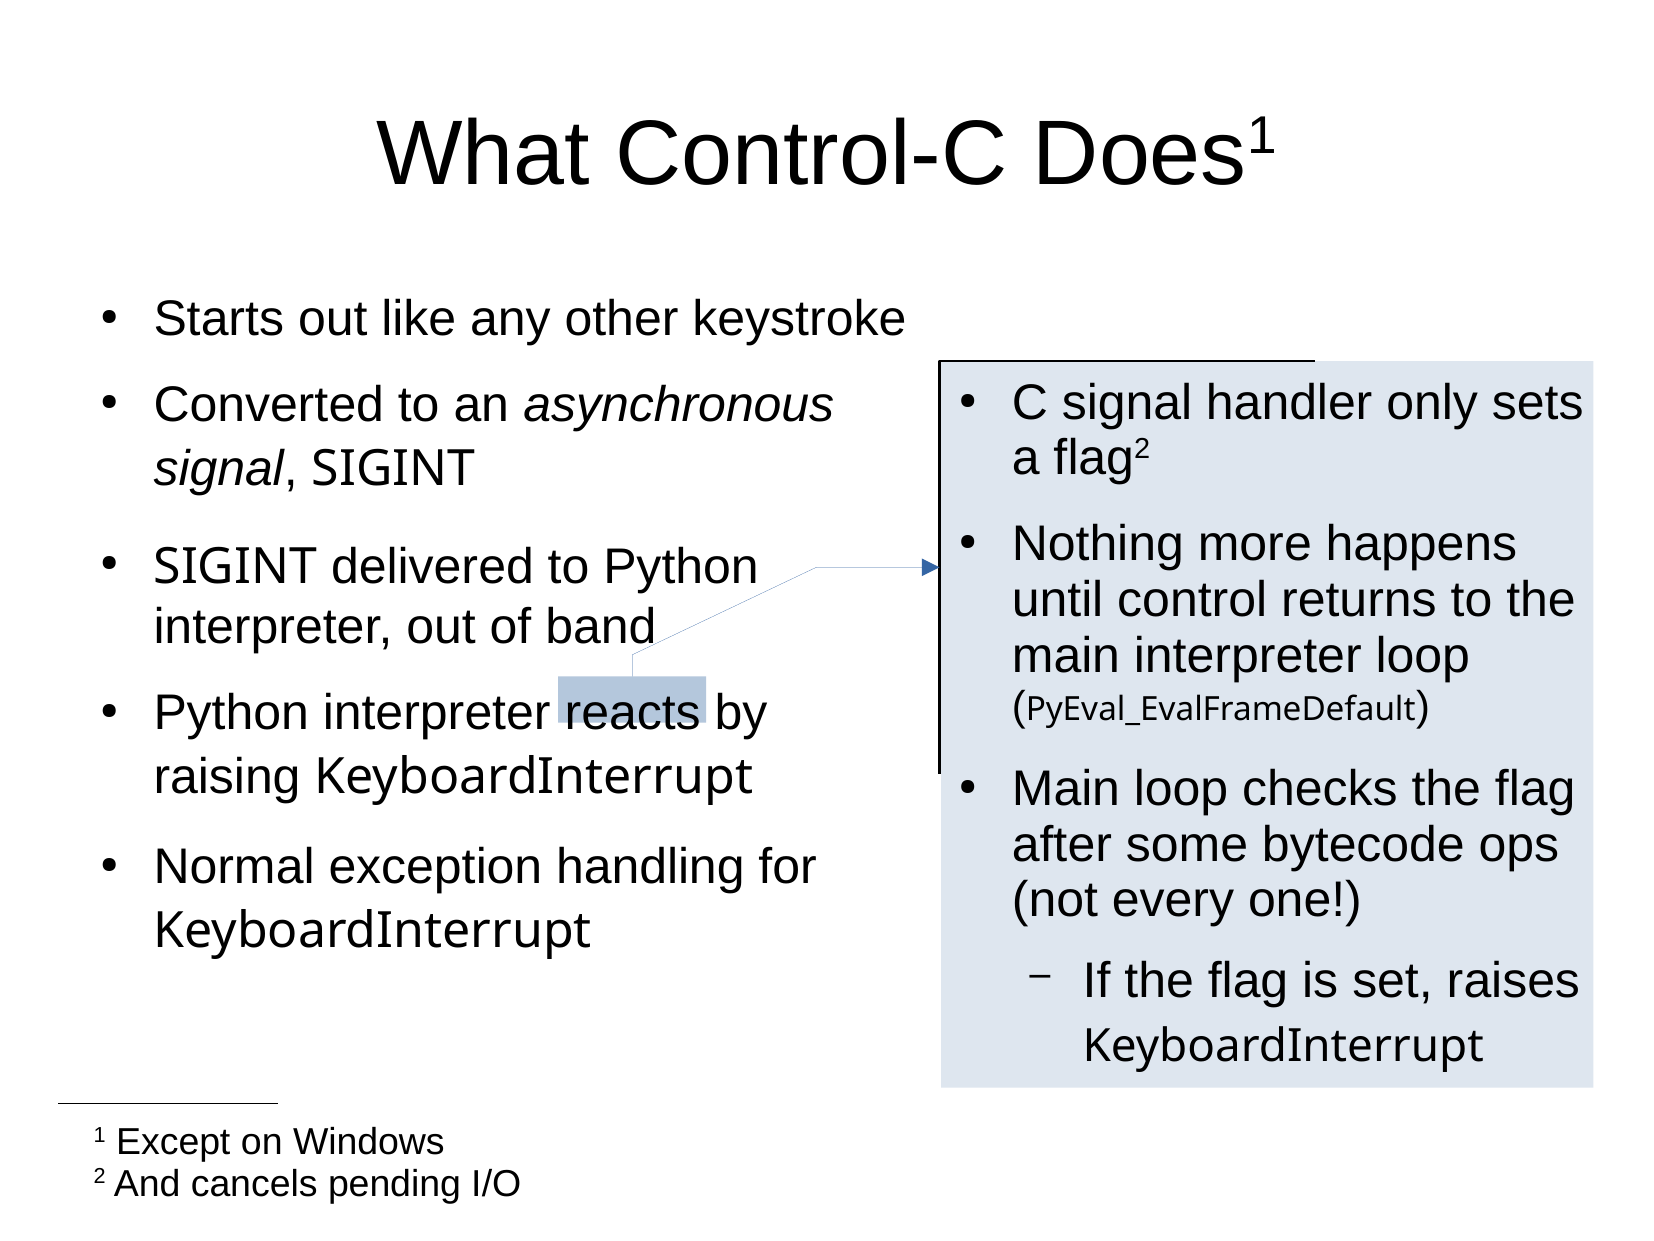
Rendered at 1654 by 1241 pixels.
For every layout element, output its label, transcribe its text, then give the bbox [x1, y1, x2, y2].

list C signal handler only sets a flag2 Nothing more happens until control returns to the main interpreter loop (PyEval_EvalFrameDefault) Main loop checks the flag after some bytecode ops (not every one!) If the flag is set, raises KeyboardInterrupt [941, 361, 1594, 1088]
text_box 1 Except on Windows 2 And cancels pending I/O [78, 1104, 567, 1212]
title What Control-C Does1 [82, 49, 1571, 257]
list Starts out like any other keystroke Converted to an asynchronous signal, SIGINT SIGINT delivered to Python interpreter, out of band Python interpreter reacts by raising KeyboardInterrupt Normal exception handling for KeyboardInterrupt [82, 290, 916, 1201]
